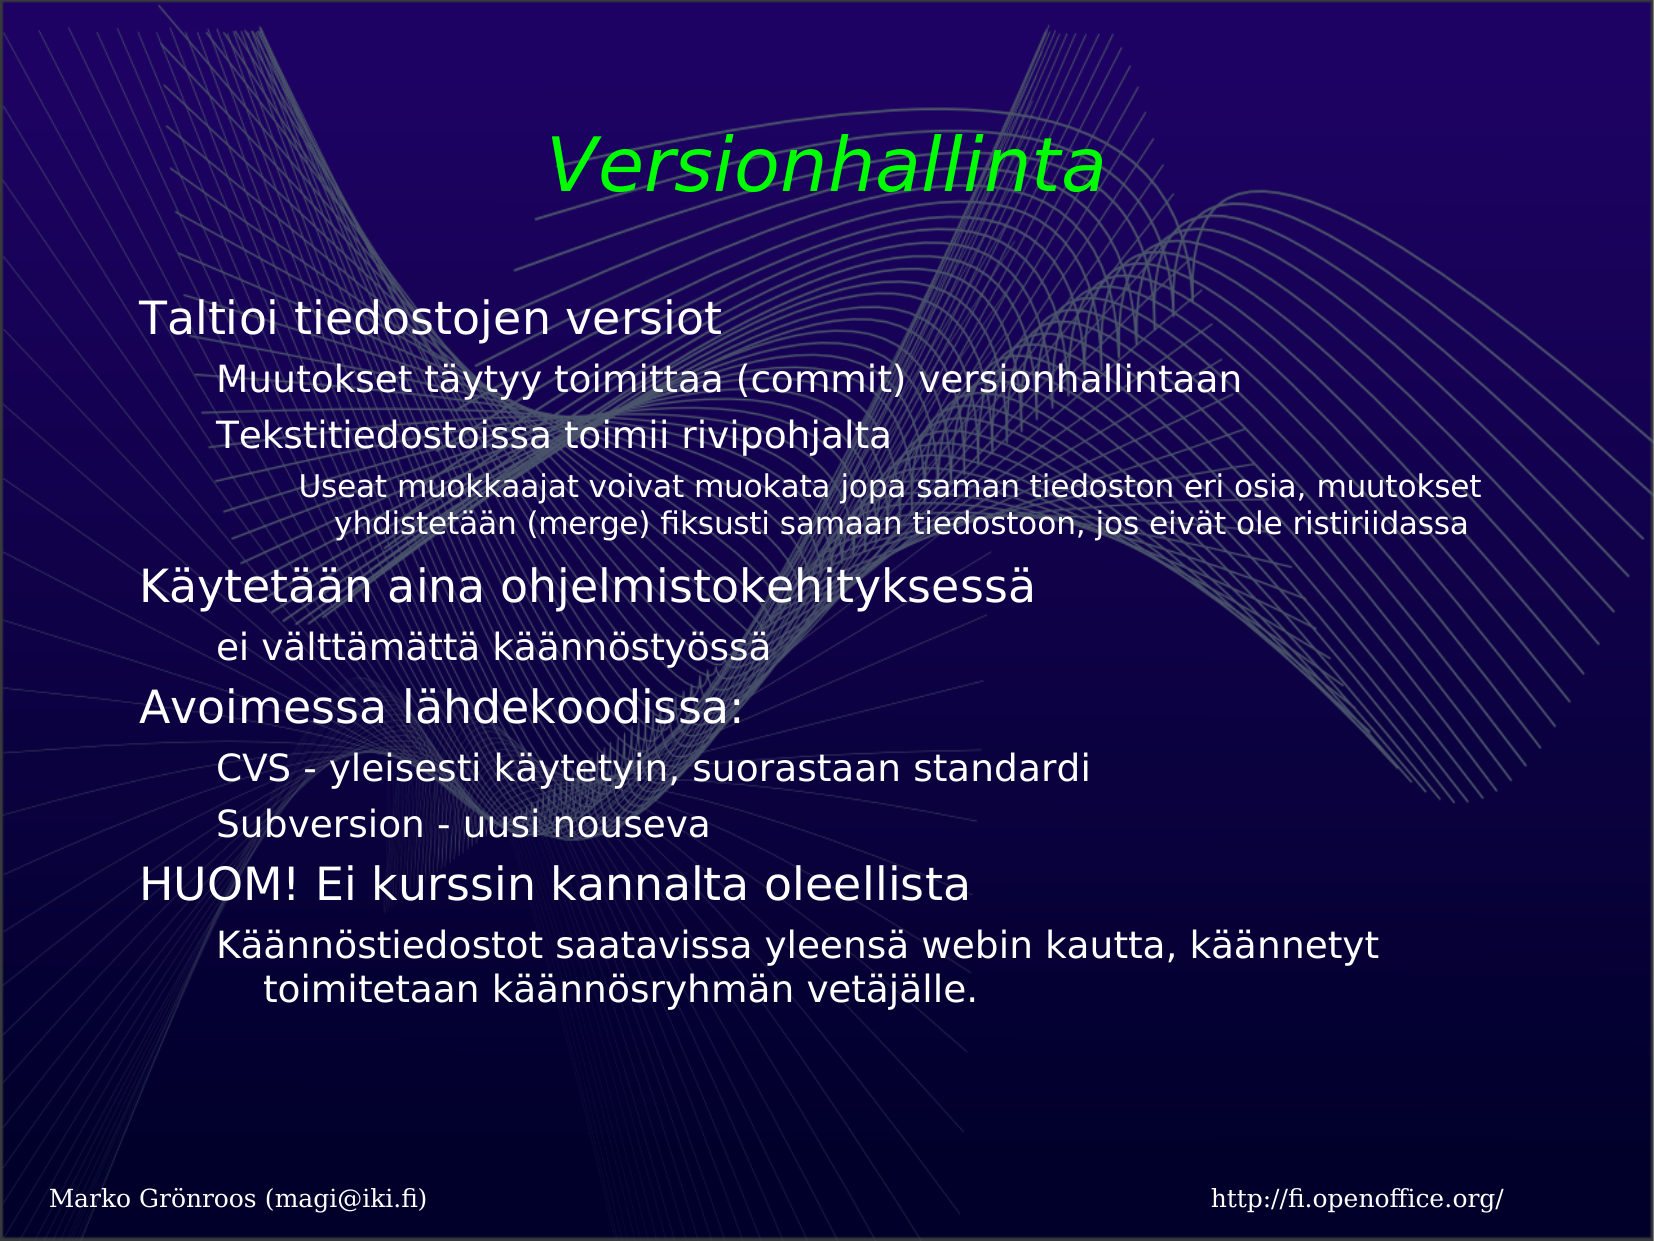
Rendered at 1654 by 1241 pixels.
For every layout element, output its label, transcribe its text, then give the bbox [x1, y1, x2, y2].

title Versionhallinta [121, 61, 1534, 269]
picture [0, 0, 1654, 1241]
list Taltioi tiedostojen versiot Muutokset täytyy toimittaa (commit) versionhallintaan Tekstitiedostoissa toimii rivipohjalta Useat muokkaajat voivat muokata jopa saman tiedoston eri osia, muutokset yhdistetään (merge) fiksusti samaan tiedostoon, jos eivät ole ristiriidassa Käytetään aina ohjelmistokehityksessä ei välttämättä käännöstyössä Avoimessa lähdekoodissa: CVS - yleisesti käytetyin, suorastaan standardi Subversion - uusi nouseva HUOM! Ei kurssin kannalta oleellista Käännöstiedostot saatavissa yleensä webin kautta, käännetyt toimitetaan käännösryhmän vetäjälle. [121, 291, 1534, 1166]
